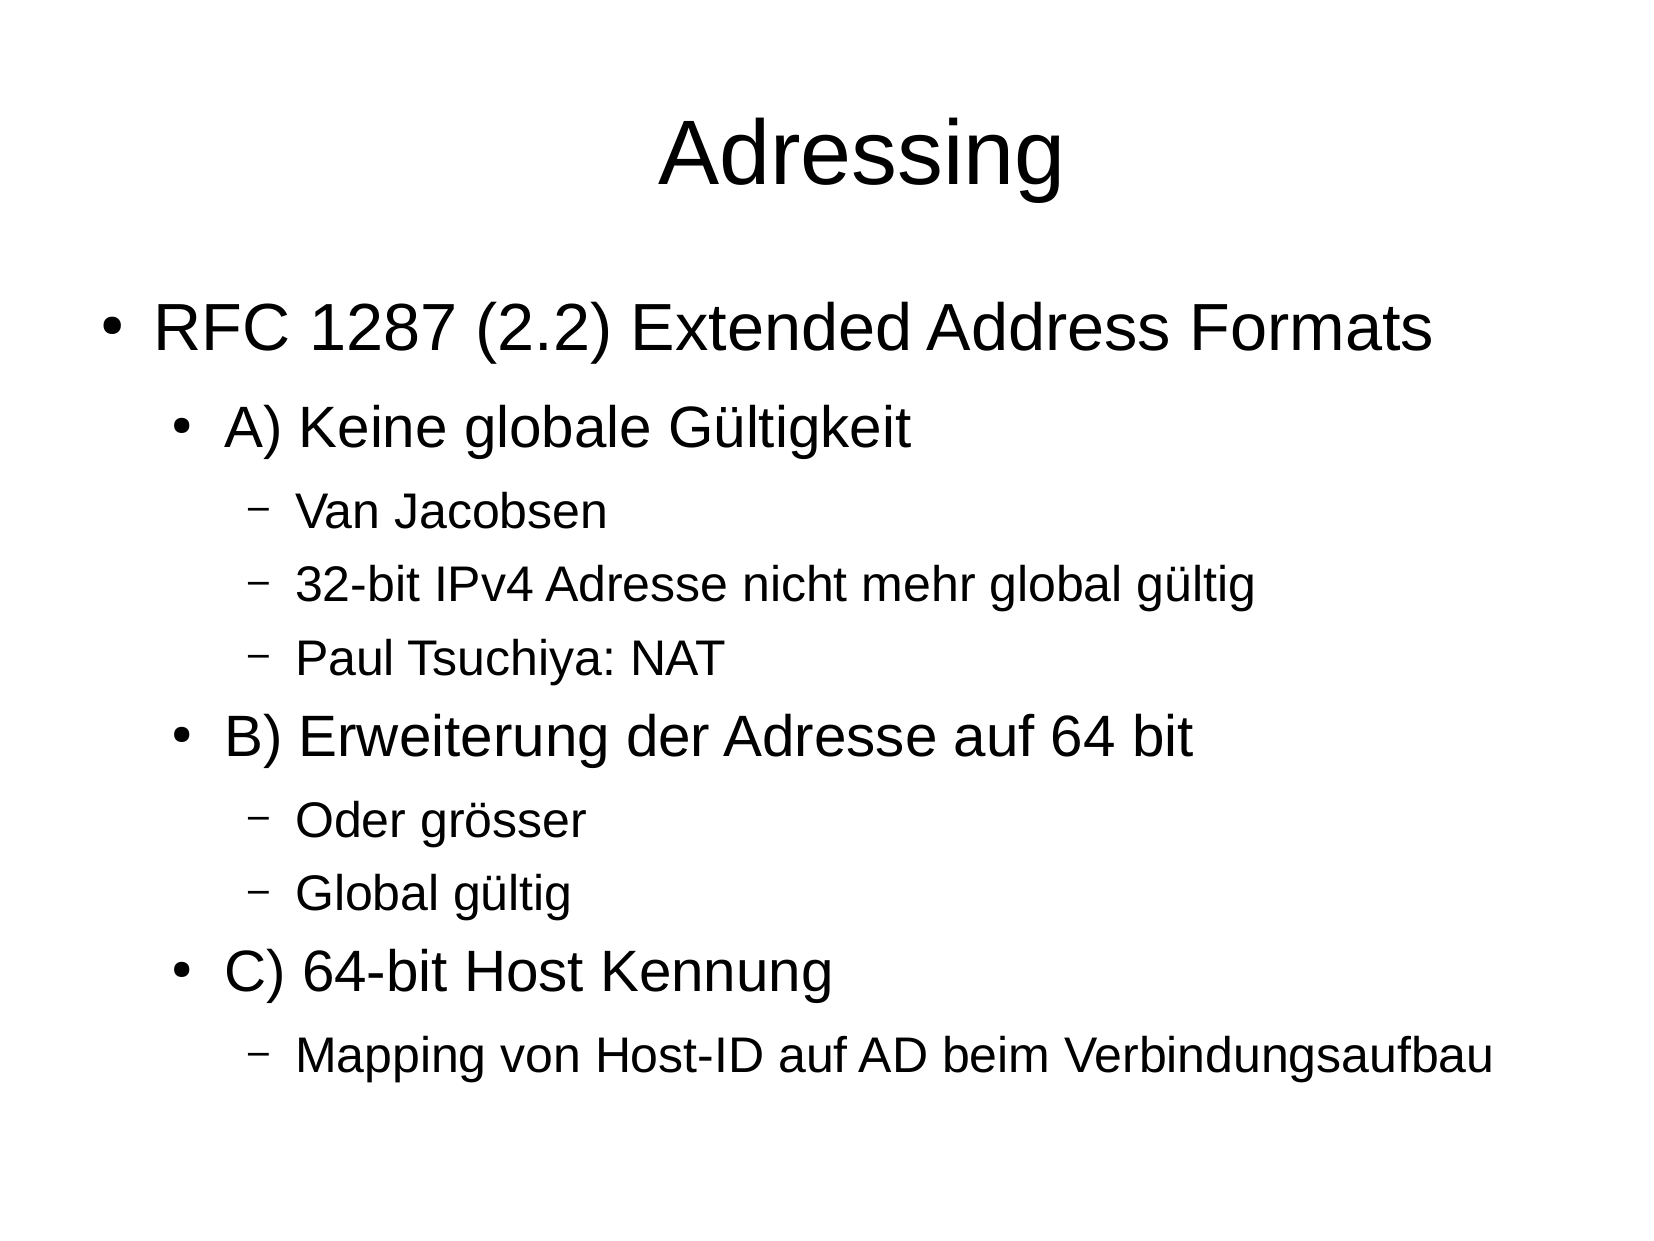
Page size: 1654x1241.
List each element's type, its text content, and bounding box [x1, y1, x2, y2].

title Adressing [82, 49, 1571, 257]
list RFC 1287 (2.2) Extended Address Formats A) Keine globale Gültigkeit Van Jacobsen 32-bit IPv4 Adresse nicht mehr global gültig Paul Tsuchiya: NAT B) Erweiterung der Adresse auf 64 bit Oder grösser Global gültig C) 64-bit Host Kennung Mapping von Host-ID auf AD beim Verbindungsaufbau [82, 290, 1571, 1109]
